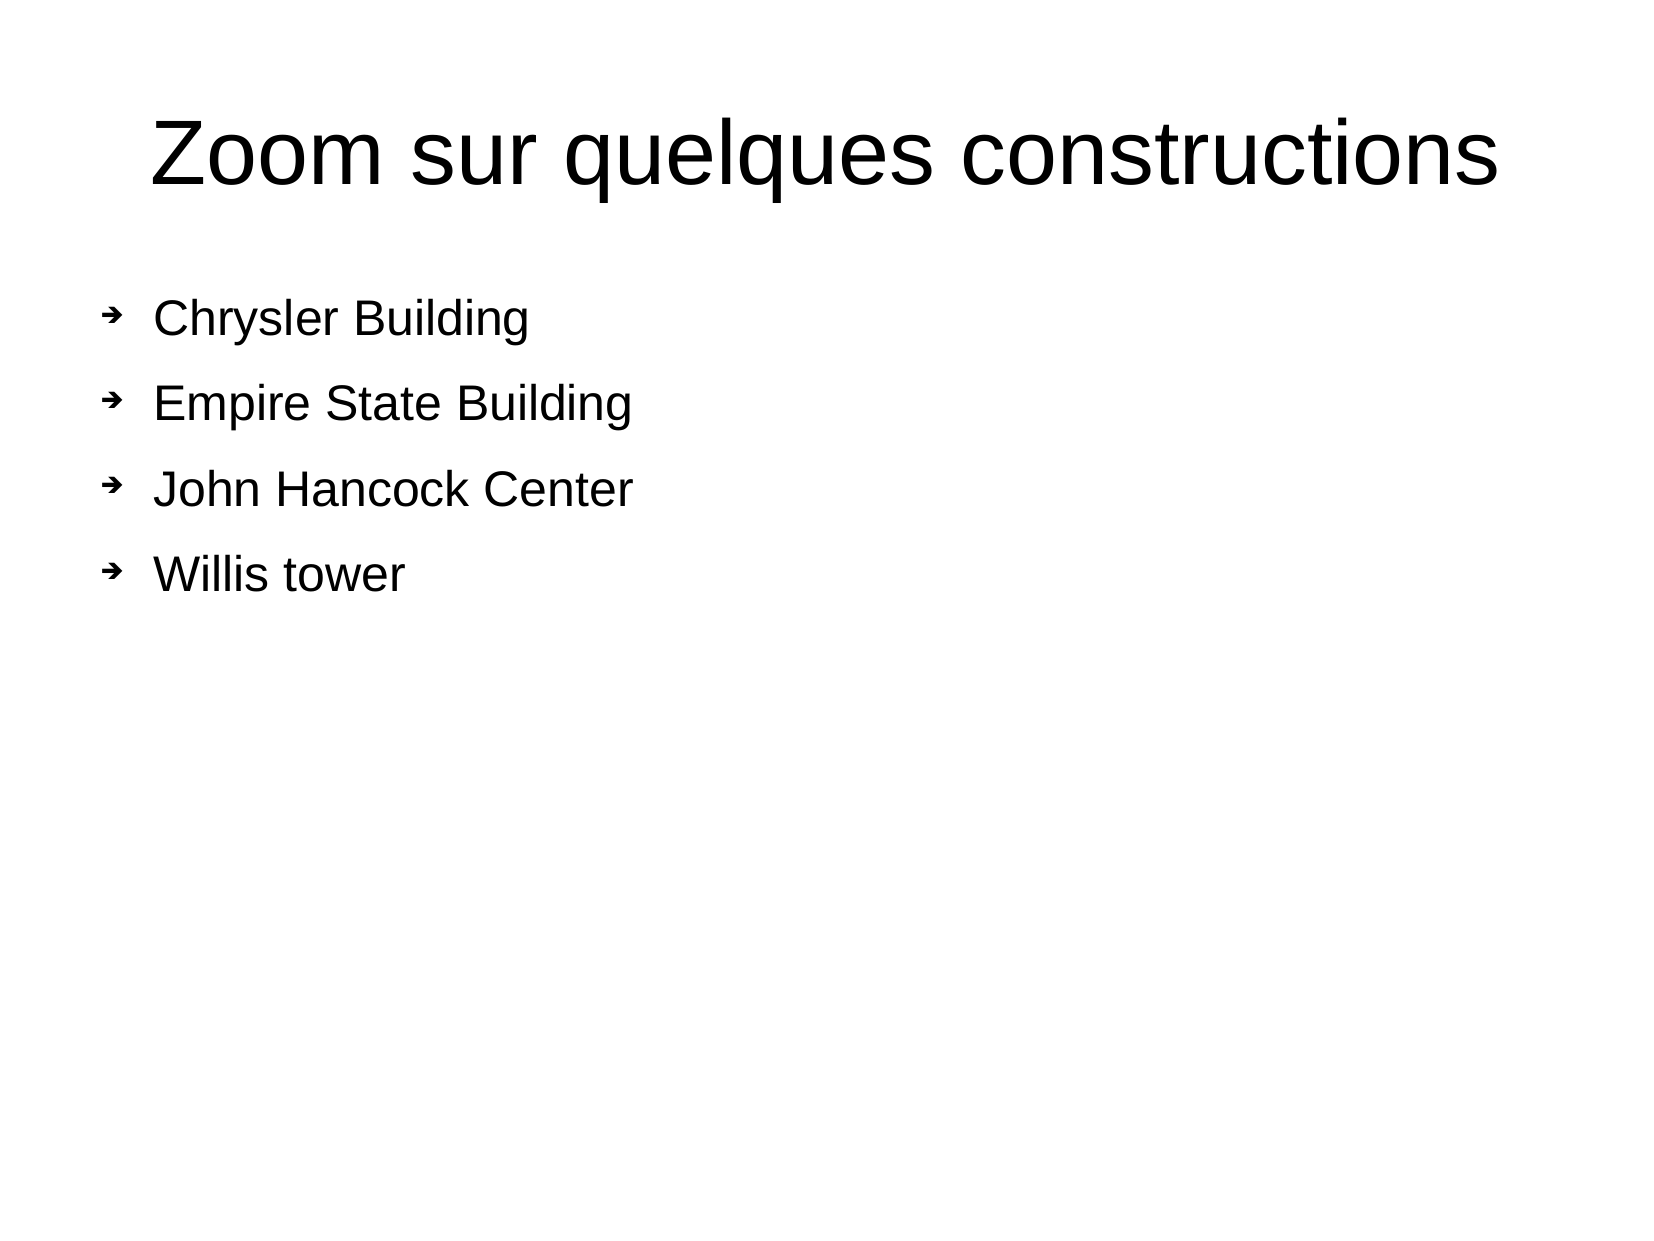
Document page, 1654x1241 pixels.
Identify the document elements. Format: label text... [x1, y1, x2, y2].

title Zoom sur quelques constructions [82, 49, 1571, 257]
list Chrysler Building Empire State Building John Hancock Center Willis tower [82, 290, 1571, 1109]
